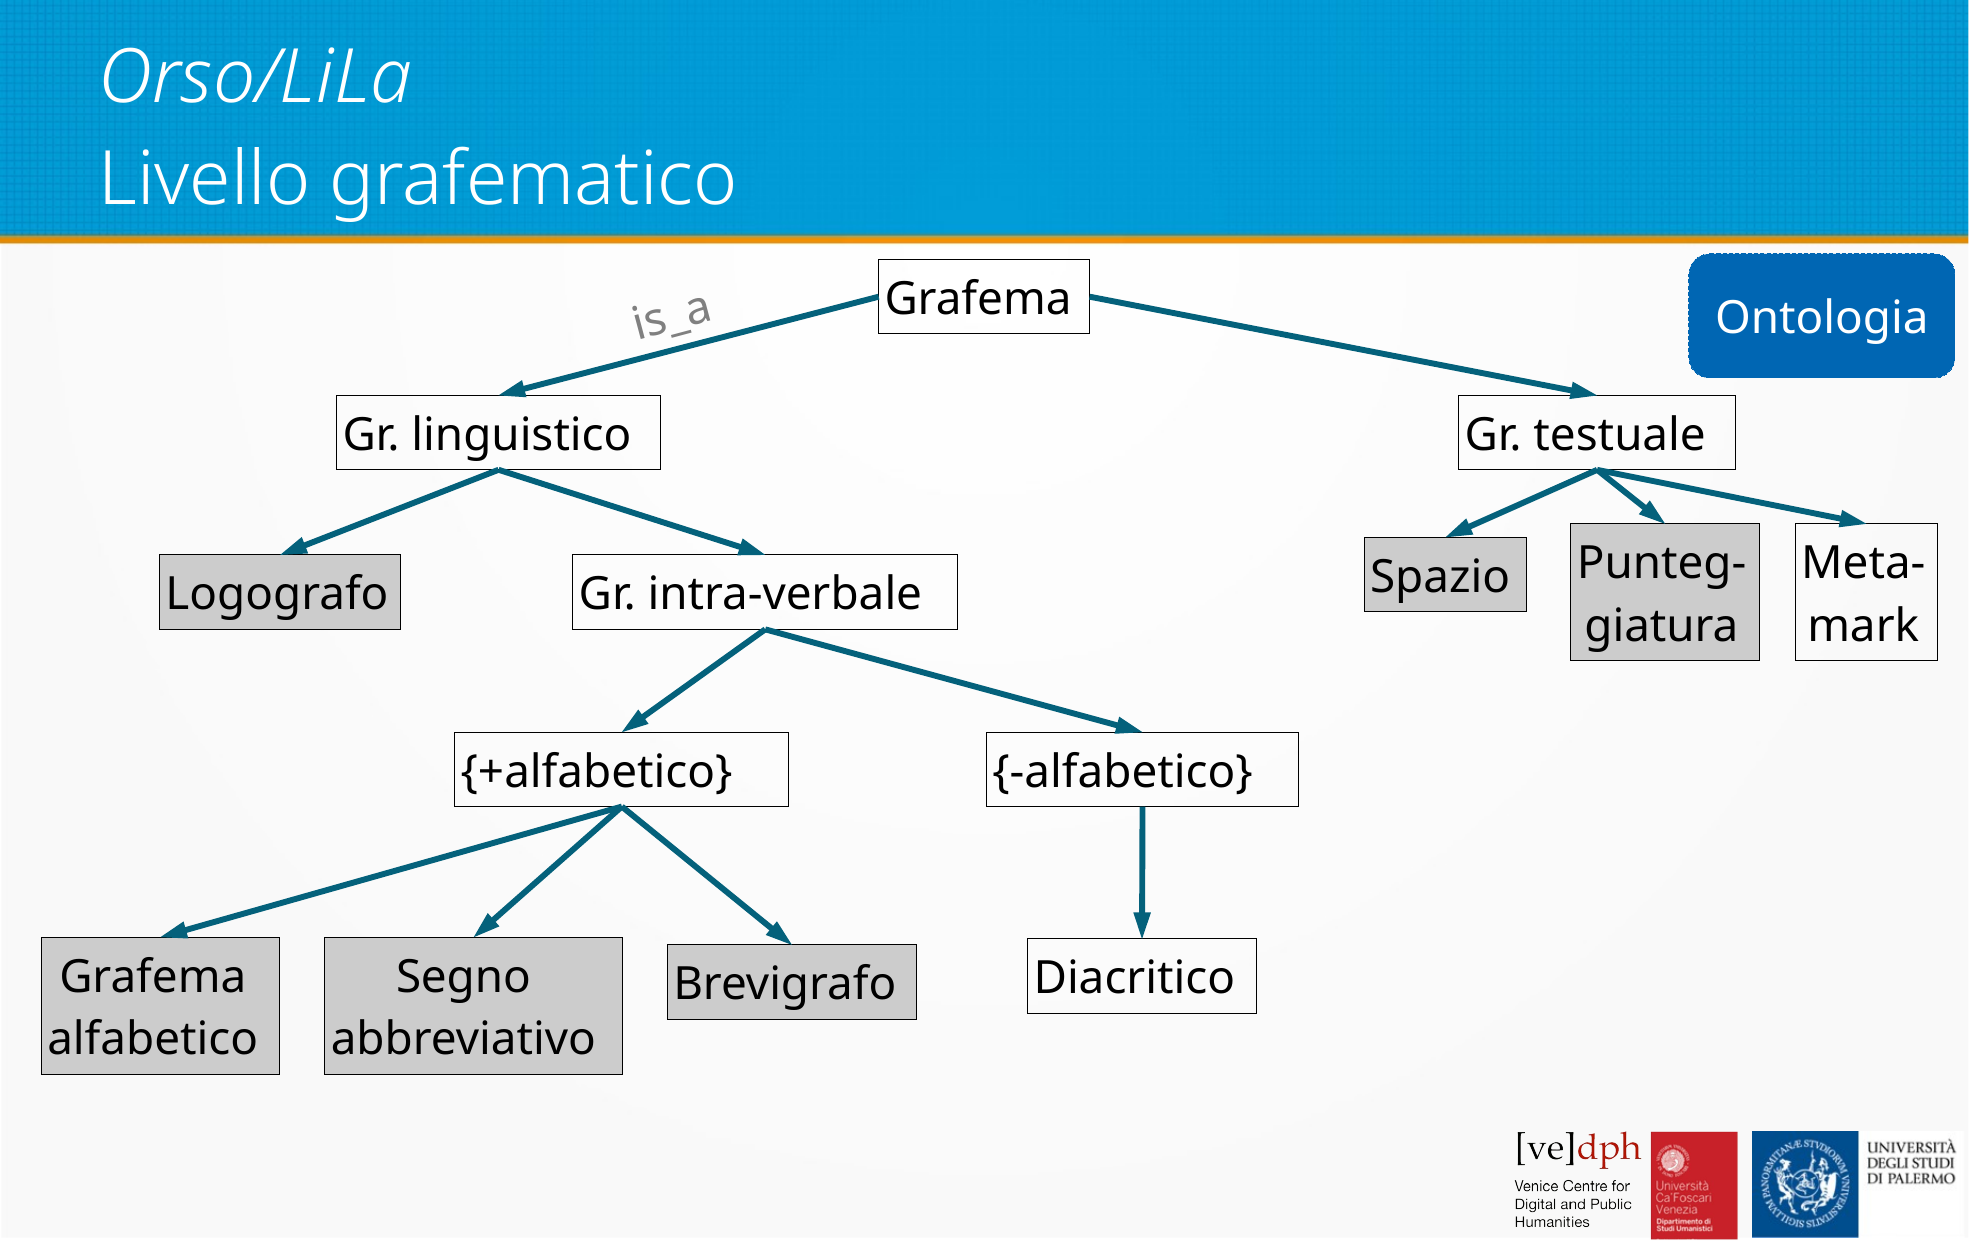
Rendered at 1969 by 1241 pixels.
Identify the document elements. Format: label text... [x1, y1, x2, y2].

text_box {+alfabetico} [454, 736, 789, 802]
text_box Brevigrafo [667, 949, 917, 1015]
text_box Diacritico [1027, 943, 1257, 1009]
title Orso/LiLa Livello grafematico [98, 19, 1870, 227]
text_box Gr. intra-verbale [572, 559, 958, 625]
text_box Gr. testuale [1458, 400, 1736, 466]
text_box Grafema [878, 264, 1090, 330]
text_box Grafema alfabetico [41, 946, 280, 1065]
text_box Gr. linguistico [336, 400, 661, 466]
picture [0, 233, 1969, 1241]
text_box Meta- mark [1795, 533, 1938, 652]
text_box {-alfabetico} [986, 736, 1299, 803]
text_box Spazio [1364, 541, 1527, 608]
text_box Ontologia [1688, 253, 1955, 378]
text_box Logografo [159, 559, 401, 625]
text_box Punteg- giatura [1570, 533, 1760, 652]
text_box Segno abbreviativo [324, 946, 623, 1065]
text_box is_a [618, 267, 732, 357]
